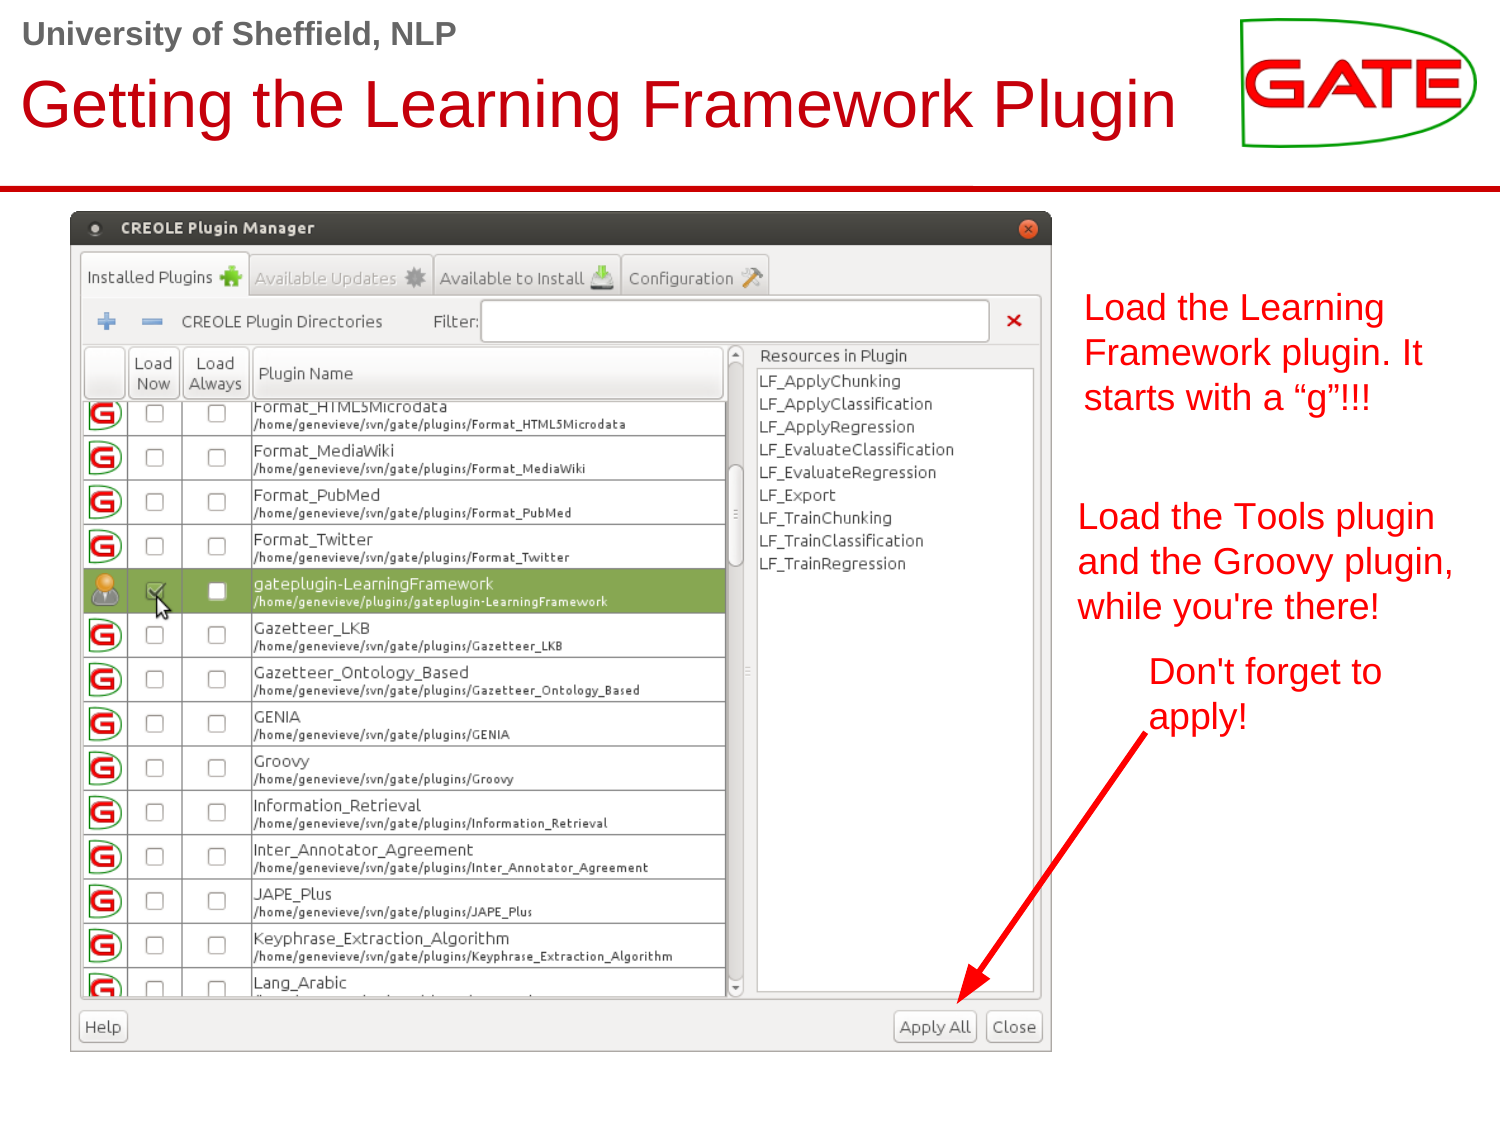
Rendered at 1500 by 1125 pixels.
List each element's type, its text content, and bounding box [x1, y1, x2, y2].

text_box Don't forget to apply! [1133, 674, 1430, 745]
text_box Load the Tools plugin and the Groovy plugin, while you're there! [1062, 484, 1489, 674]
title Getting the Learning Framework Plugin [20, 45, 1240, 166]
picture [70, 211, 1052, 1052]
picture [1240, 18, 1477, 148]
text_box Load the Learning Framework plugin. It starts with a “g”!!! [1068, 275, 1483, 591]
